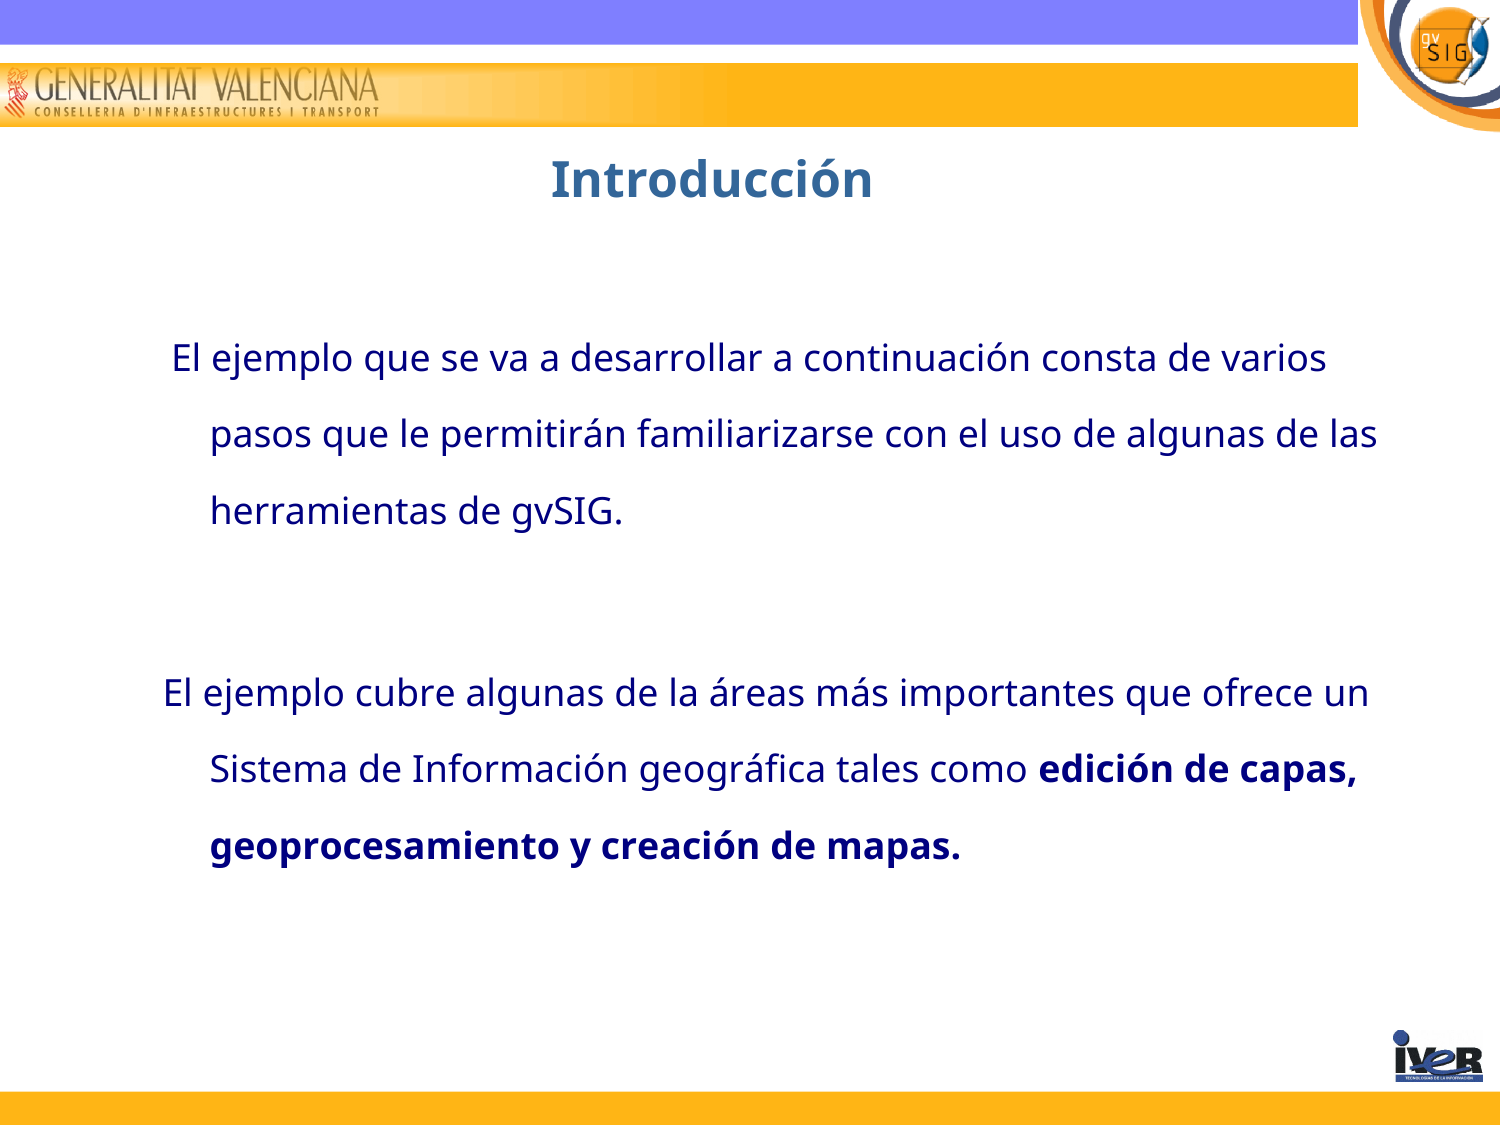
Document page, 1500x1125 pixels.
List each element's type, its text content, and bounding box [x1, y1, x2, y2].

picture [1358, 0, 1500, 133]
list El ejemplo que se va a desarrollar a continuación consta de varios pasos que le permitirán familiarizarse con el uso de algunas de las herramientas de gvSIG. El ejemplo cubre algunas de la áreas más importantes que ofrece un Sistema de Información geográfica tales como edición de capas, geoprocesamiento y creación de mapas. [67, 254, 1415, 997]
picture [1393, 1030, 1483, 1082]
text_box Introducción [0, 137, 1426, 220]
